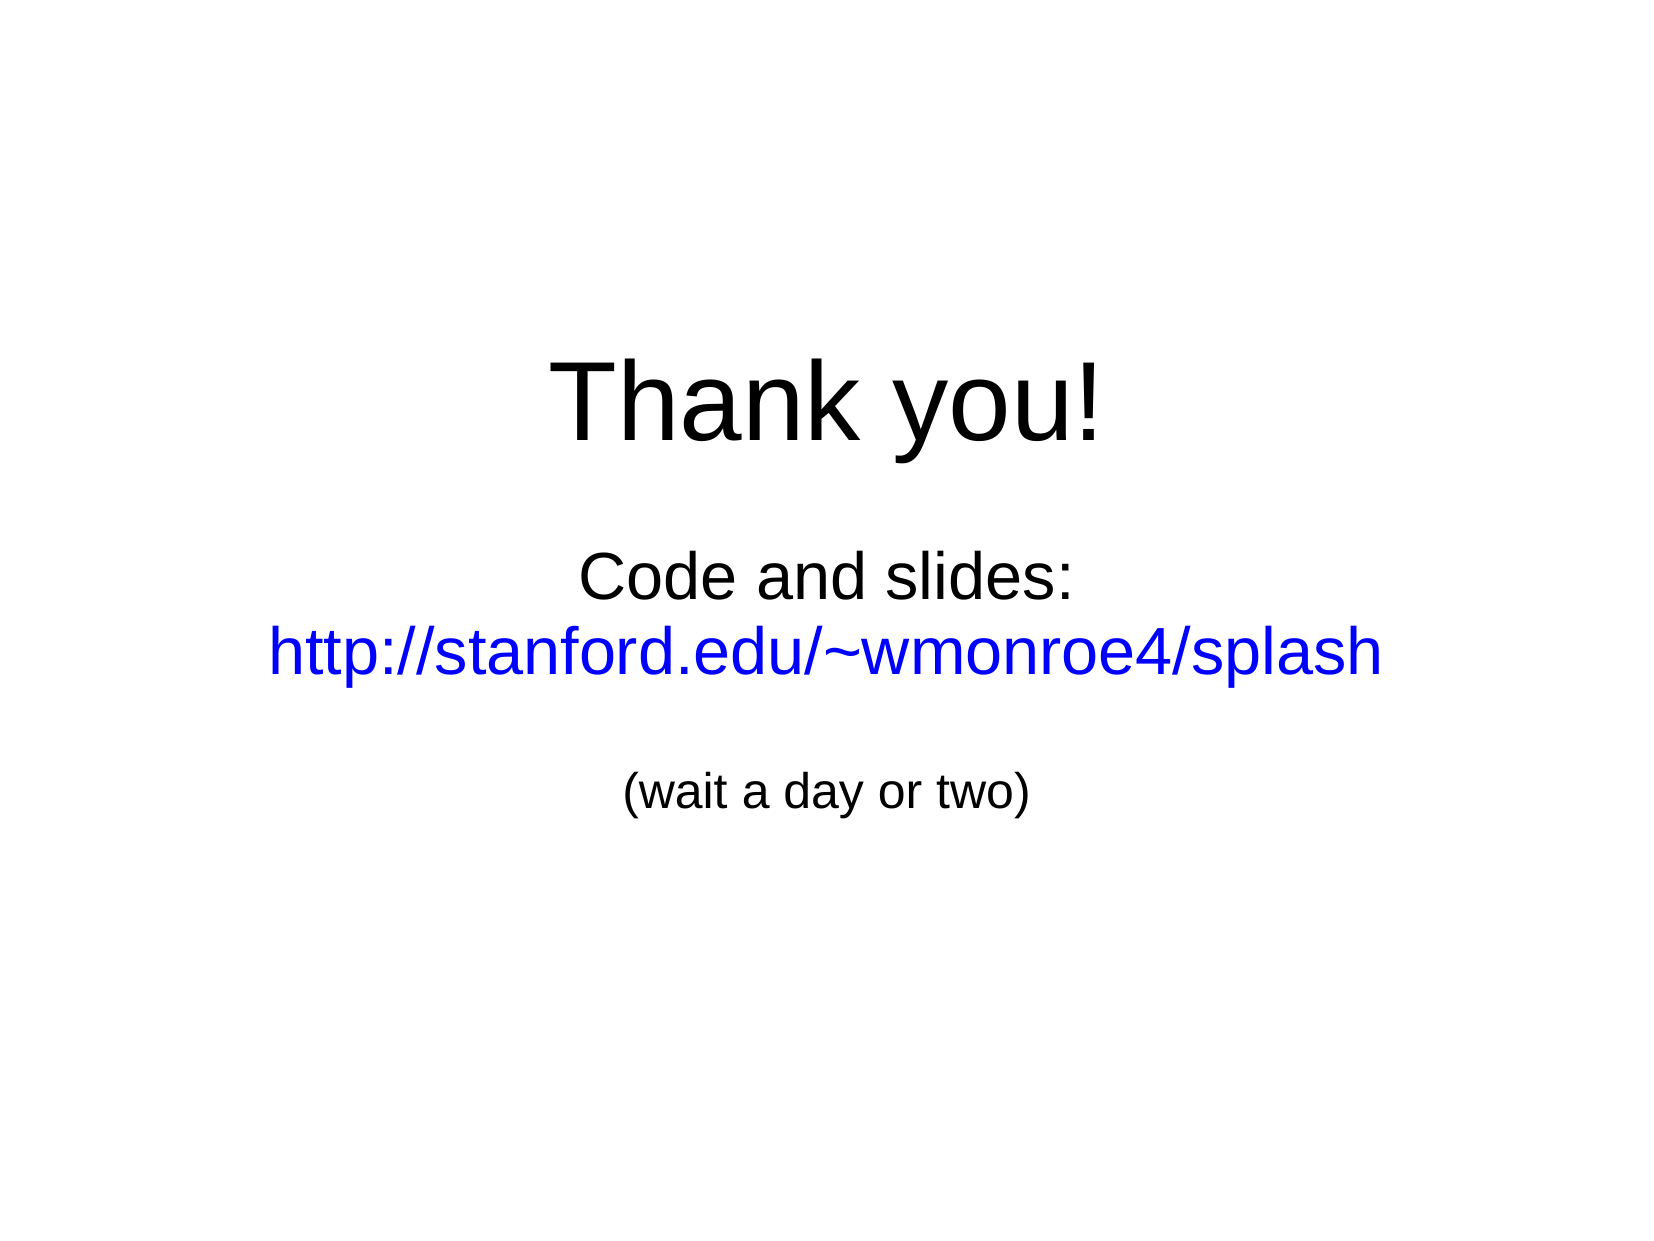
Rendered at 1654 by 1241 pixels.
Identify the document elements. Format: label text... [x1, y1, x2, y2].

subtitle Thank you! Code and slides: http://stanford.edu/~wmonroe4/splash (wait a day or two) [82, 49, 1571, 1109]
